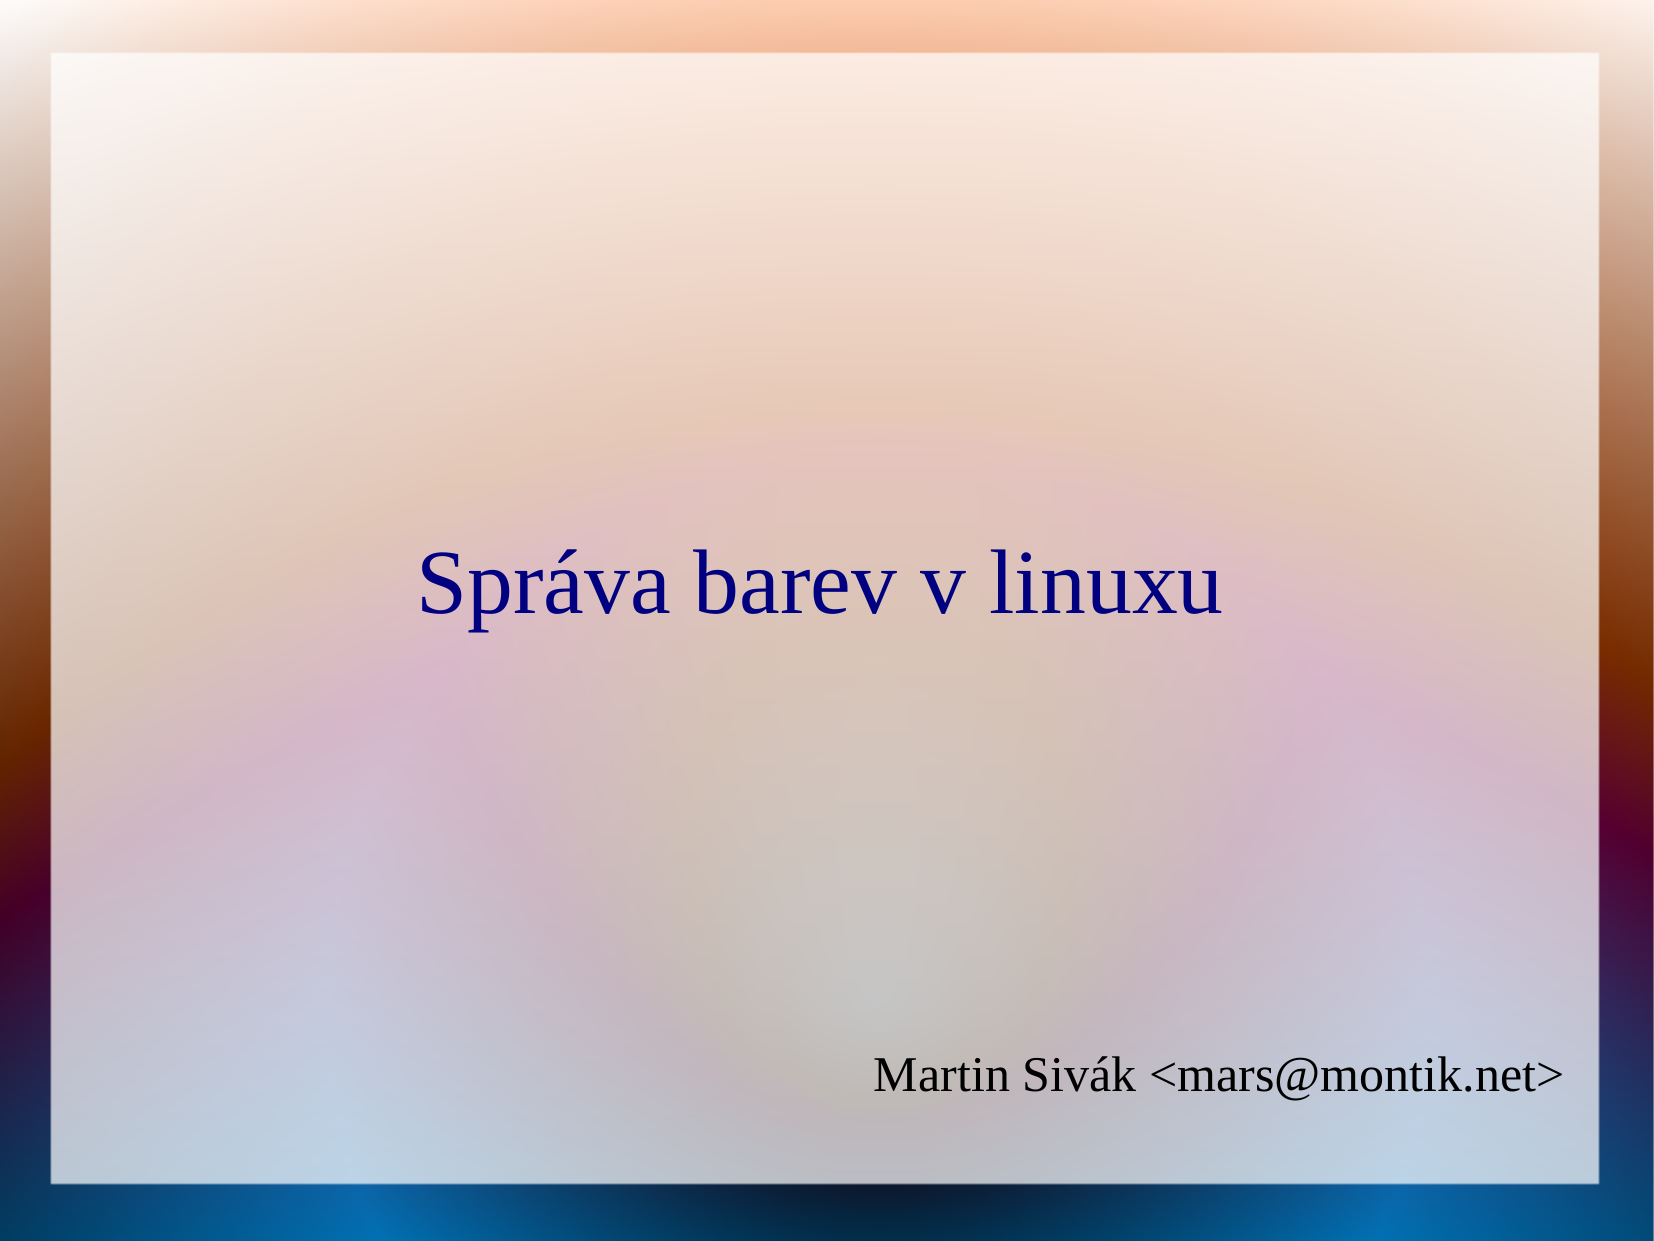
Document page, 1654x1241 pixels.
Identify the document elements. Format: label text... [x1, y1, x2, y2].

subtitle Martin Sivák <mars@montik.net> [76, 997, 1565, 1152]
title Správa barev v linuxu [76, 486, 1565, 680]
picture [0, 0, 1654, 1241]
